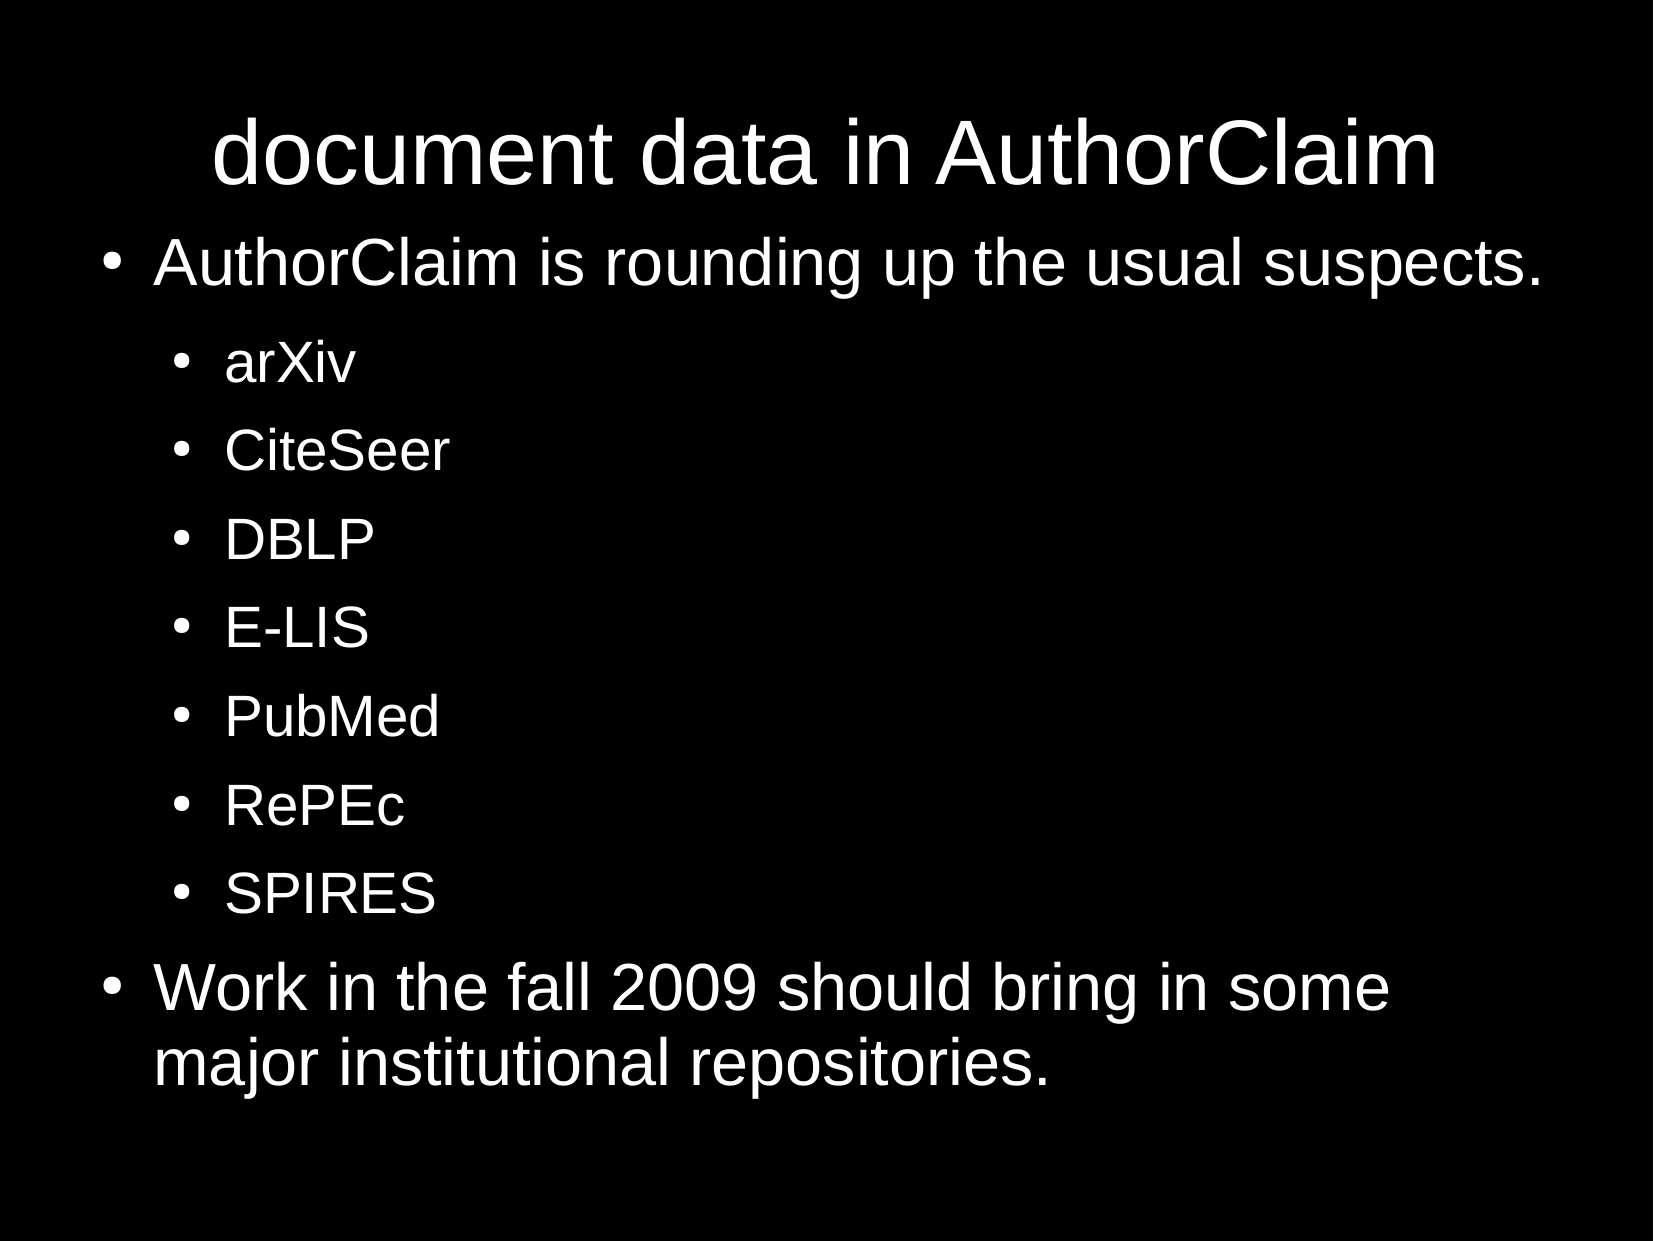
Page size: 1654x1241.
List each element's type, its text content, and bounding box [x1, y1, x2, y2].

list AuthorClaim is rounding up the usual suspects. arXiv CiteSeer DBLP E-LIS PubMed RePEc SPIRES Work in the fall 2009 should bring in some major institutional repositories. [82, 225, 1571, 1109]
title document data in AuthorClaim [82, 56, 1571, 225]
